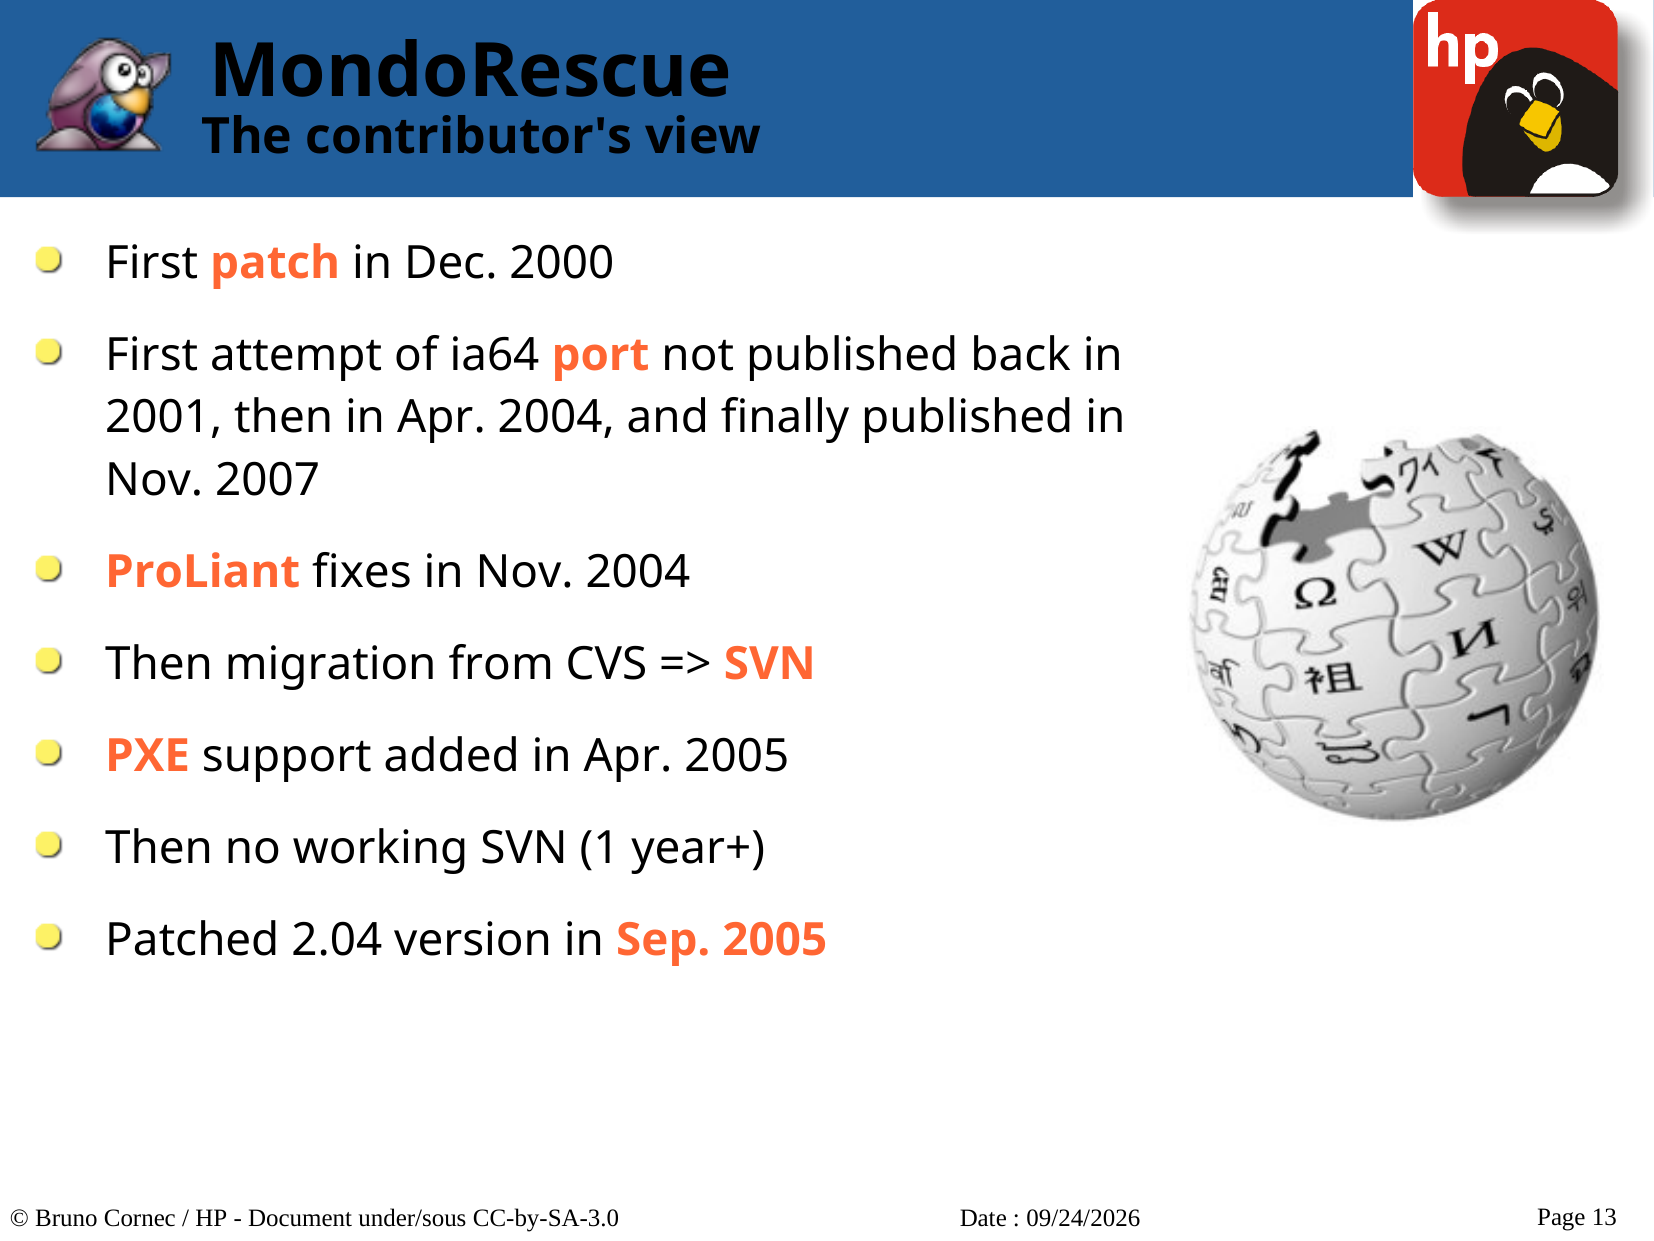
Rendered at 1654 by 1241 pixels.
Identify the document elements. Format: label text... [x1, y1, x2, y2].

picture [0, 0, 211, 199]
list First patch in Dec. 2000 First attempt of ia64 port not published back in 2001, then in Apr. 2004, and finally published in Nov. 2007 ProLiant fixes in Nov. 2004 Then migration from CVS => SVN PXE support added in Apr. 2005 Then no working SVN (1 year+) Patched 2.04 version in Sep. 2005 [22, 229, 1134, 1149]
picture [1413, 0, 1654, 235]
title The contributor's view [201, 32, 1191, 241]
picture [1186, 426, 1604, 843]
